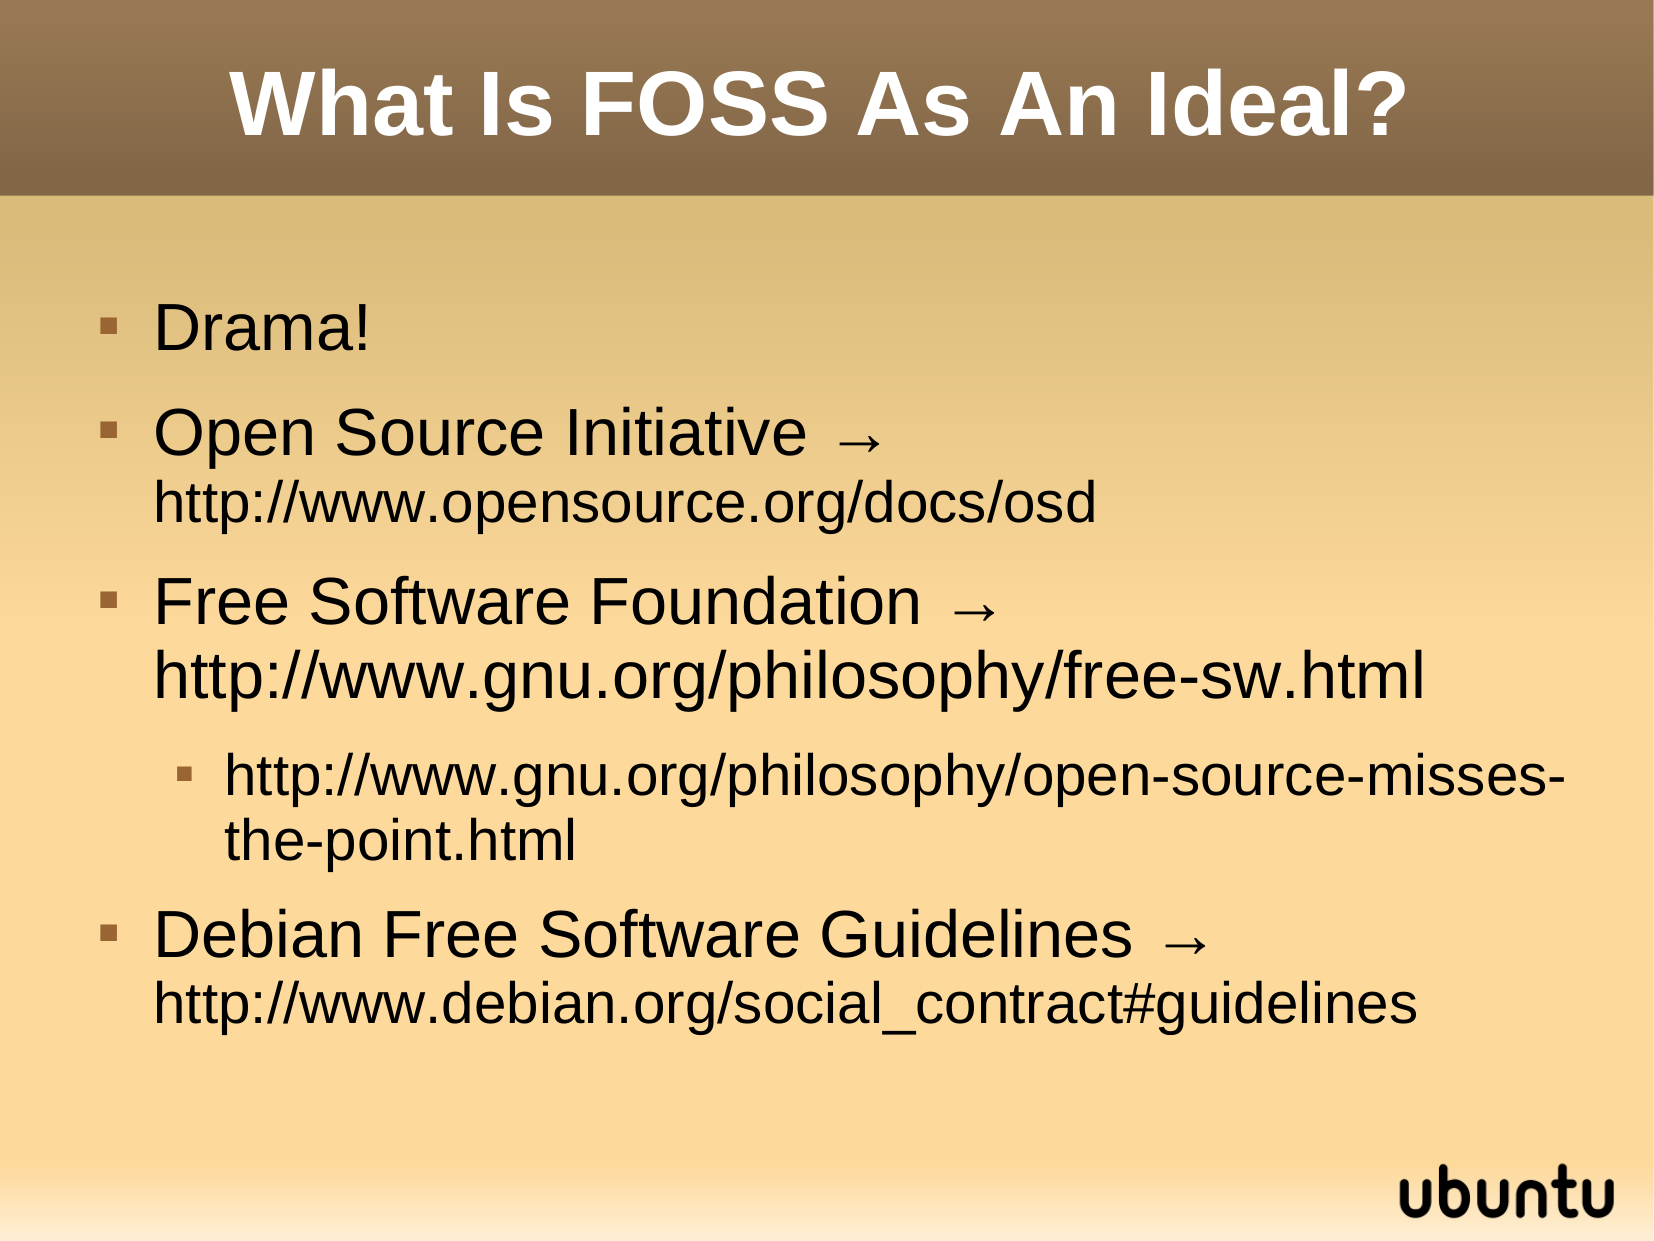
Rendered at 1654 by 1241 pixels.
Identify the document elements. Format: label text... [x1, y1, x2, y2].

title What Is FOSS As An Ideal? [76, 7, 1565, 200]
list Drama! Open Source Initiative → http://www.opensource.org/docs/osd Free Software Foundation → http://www.gnu.org/philosophy/free-sw.html http://www.gnu.org/philosophy/open-source-misses-the-point.html Debian Free Software Guidelines → http://www.debian.org/social_contract#guidelines [82, 290, 1571, 1094]
picture [0, 0, 1654, 1241]
